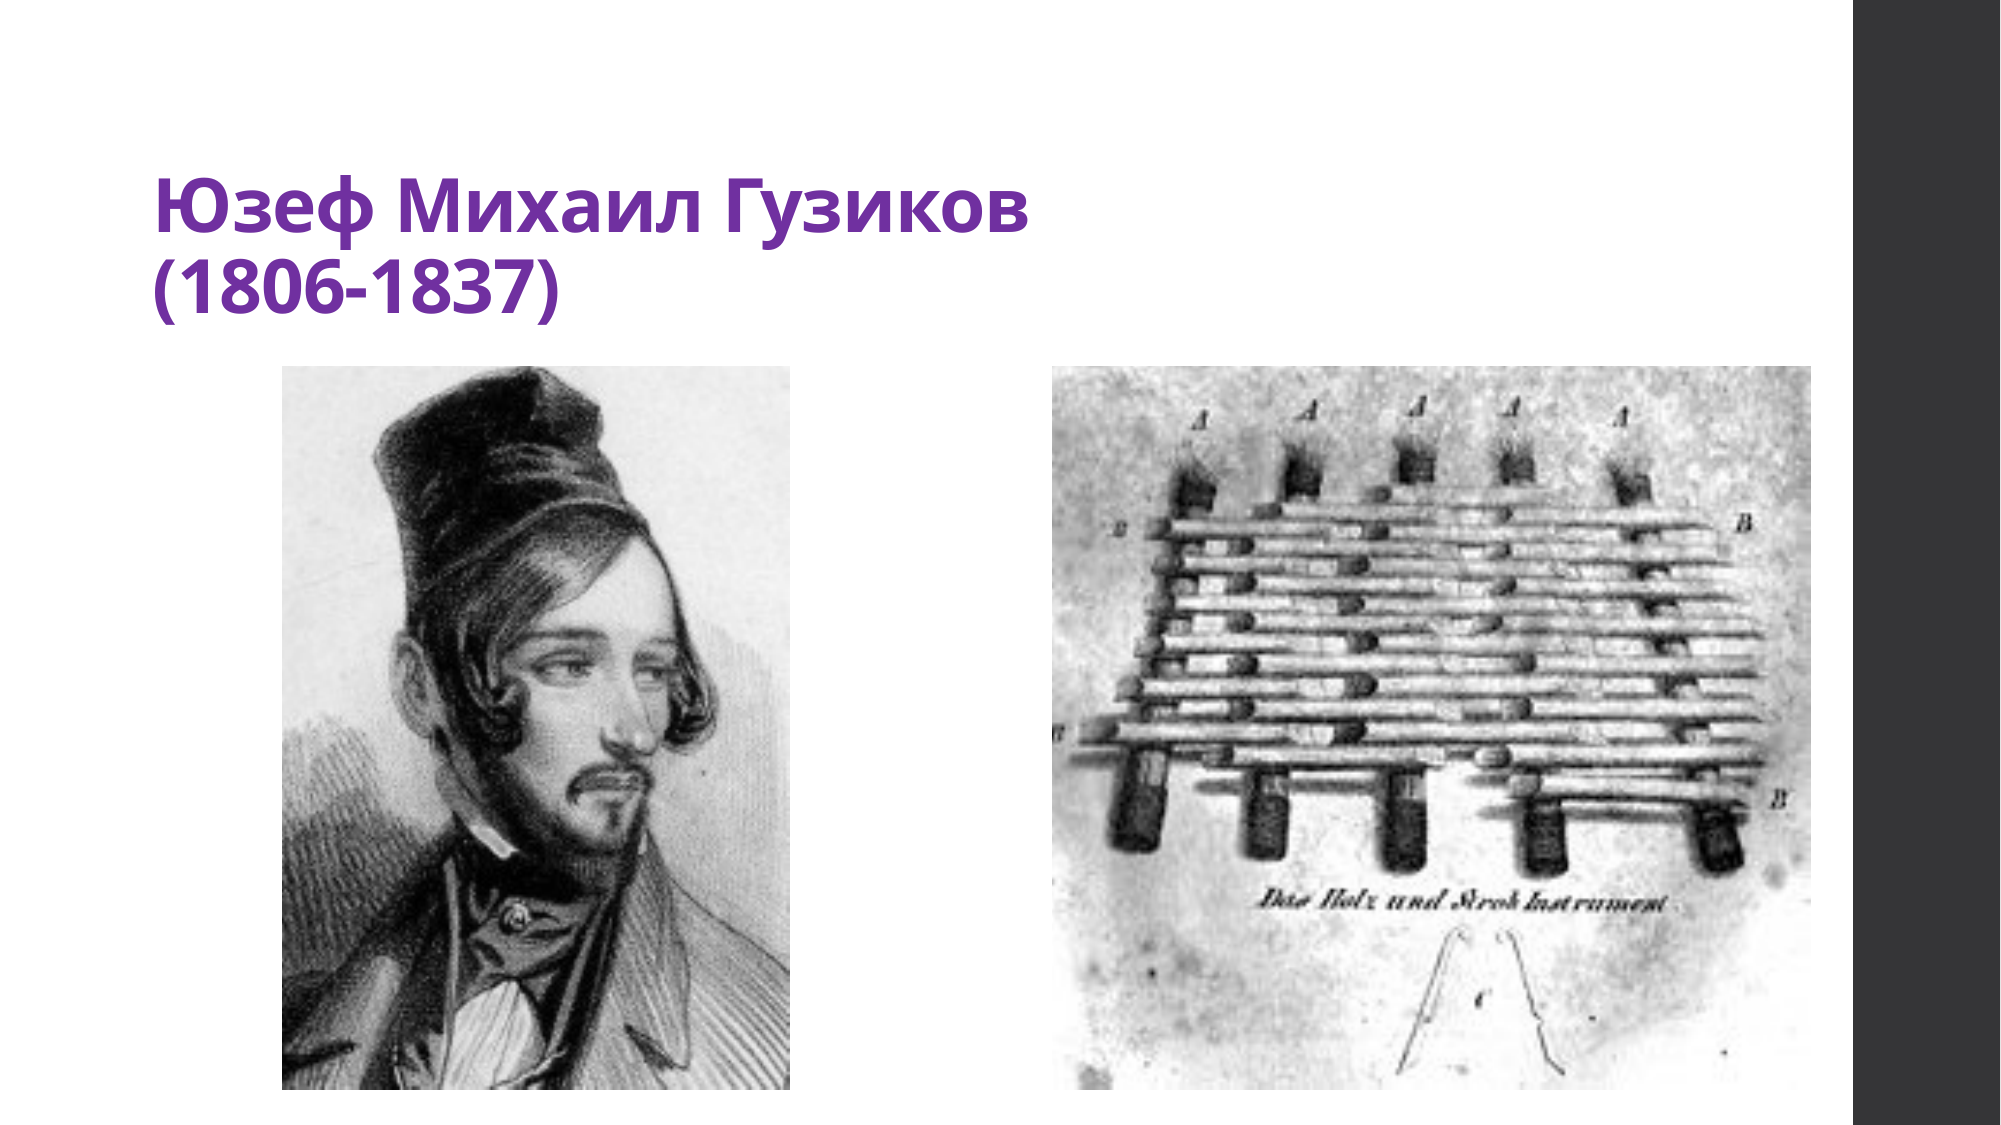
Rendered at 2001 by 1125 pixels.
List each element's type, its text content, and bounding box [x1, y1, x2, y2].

title Юзеф Михаил Гузиков (1806-1837) [138, 75, 1104, 338]
picture [1052, 366, 1811, 1090]
picture [282, 366, 790, 1090]
